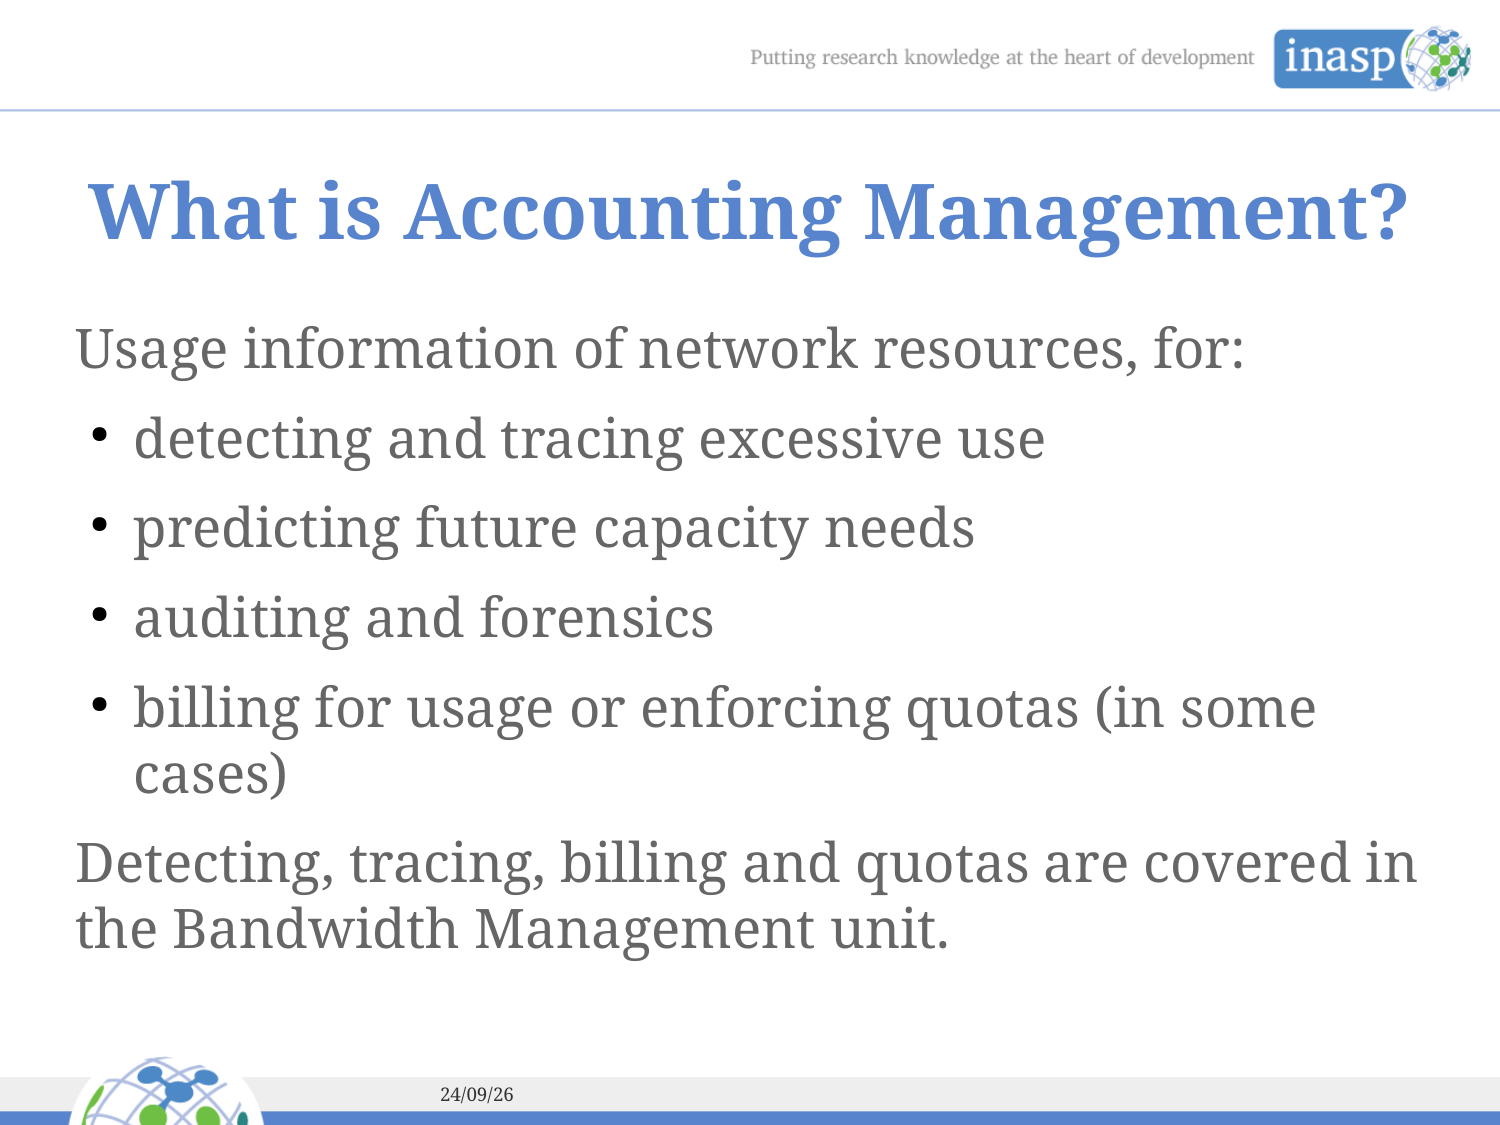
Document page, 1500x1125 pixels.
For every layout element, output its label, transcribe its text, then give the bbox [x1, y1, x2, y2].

title What is Accounting Management? [75, 129, 1426, 313]
list Usage information of network resources, for: detecting and tracing excessive use predicting future capacity needs auditing and forensics billing for usage or enforcing quotas (in some cases) Detecting, tracing, billing and quotas are covered in the Bandwidth Management unit. [75, 313, 1426, 967]
picture [0, 0, 1500, 1125]
